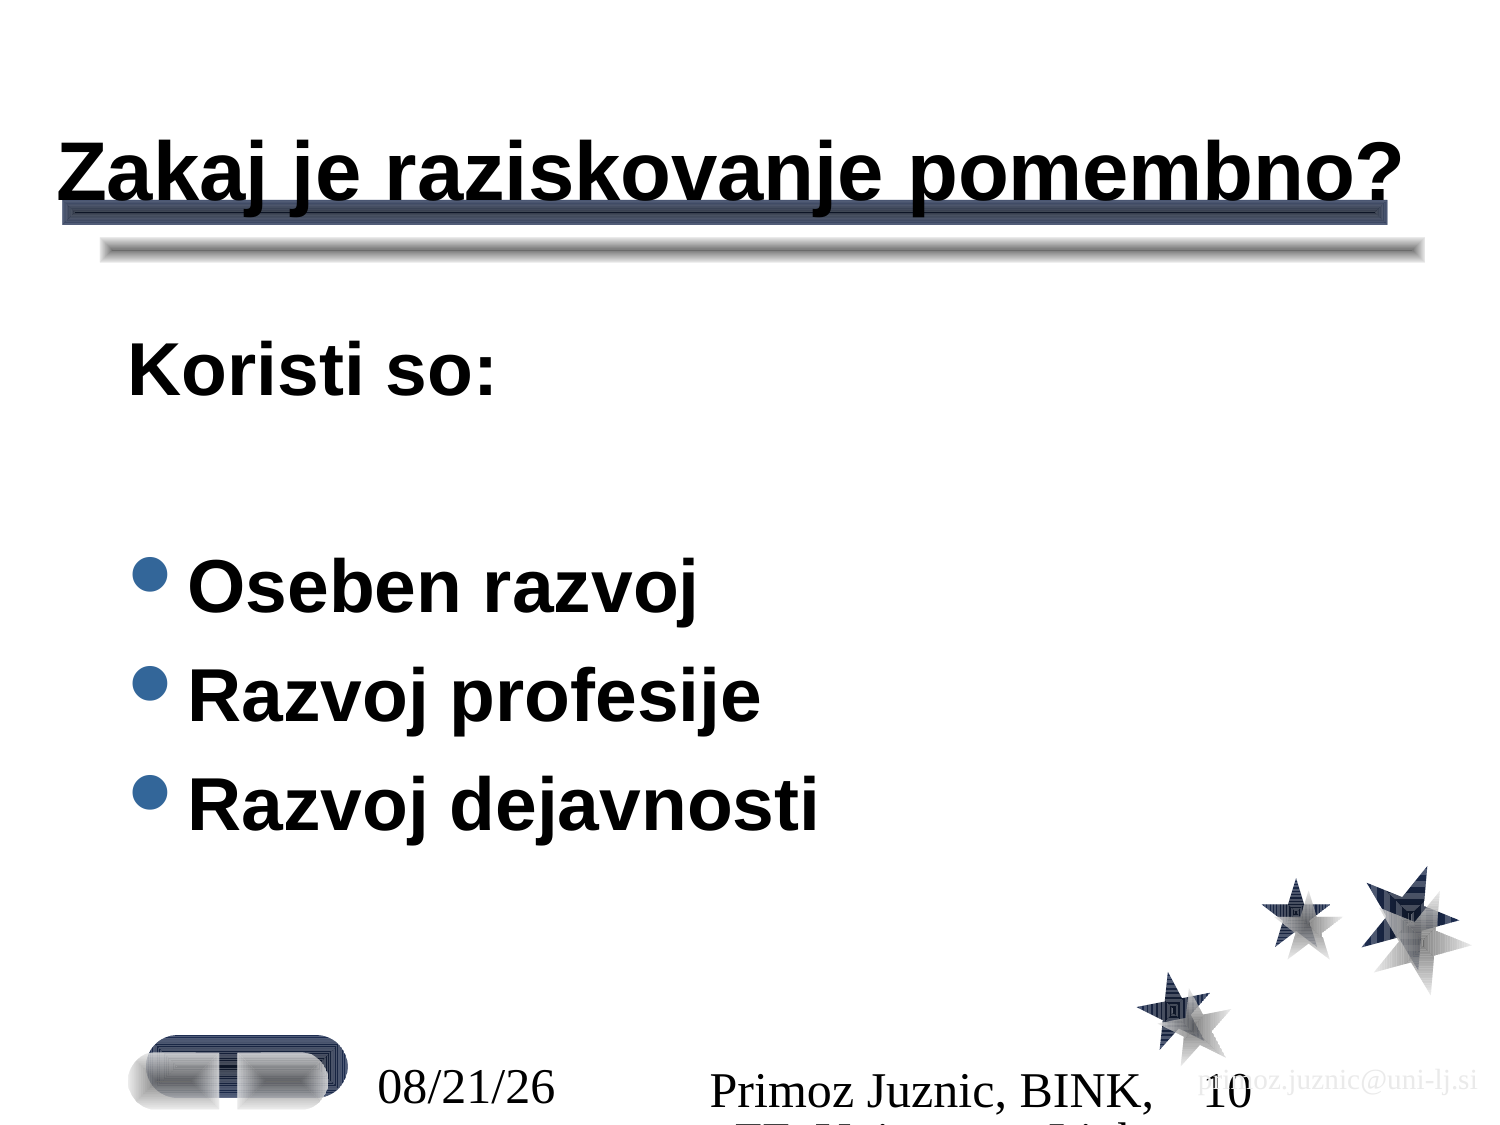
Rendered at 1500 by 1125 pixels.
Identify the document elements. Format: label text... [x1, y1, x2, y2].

title Zakaj je raziskovanje pomembno? [41, 37, 1436, 225]
list Koristi so: Oseben razvoj Razvoj profesije Razvoj dejavnosti [112, 312, 1388, 988]
